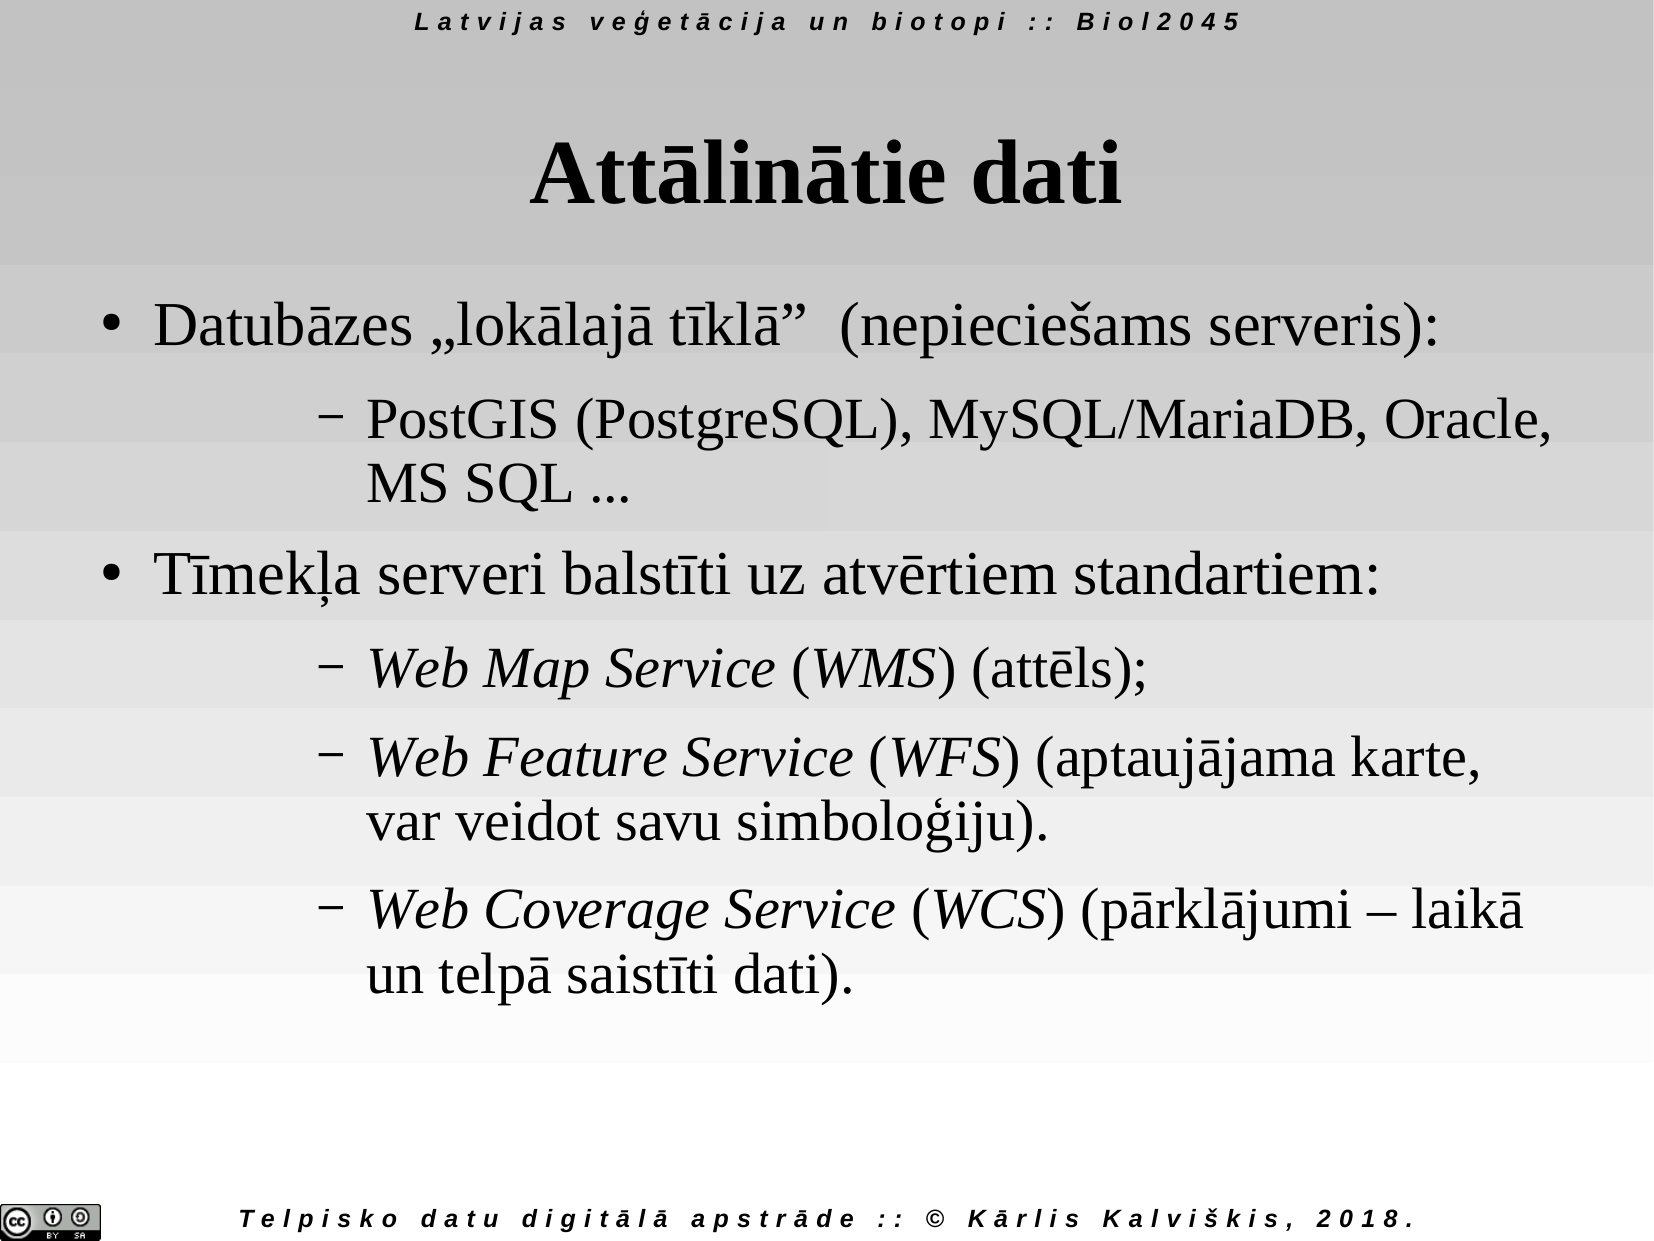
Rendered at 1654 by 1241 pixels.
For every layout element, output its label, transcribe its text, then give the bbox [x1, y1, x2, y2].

list Datubāzes „lokālajā tīklā” (nepieciešams serveris): PostGIS (PostgreSQL), MySQL/MariaDB, Oracle, MS SQL ... Tīmekļa serveri balstīti uz atvērtiem standartiem: Web Map Service (WMS) (attēls); Web Feature Service (WFS) (aptaujājama karte, var veidot savu simboloģiju). Web Coverage Service (WCS) (pārklājumi – laikā un telpā saistīti dati). [82, 289, 1571, 1098]
title Attālinātie dati [29, 49, 1625, 296]
picture [0, 0, 1654, 1241]
